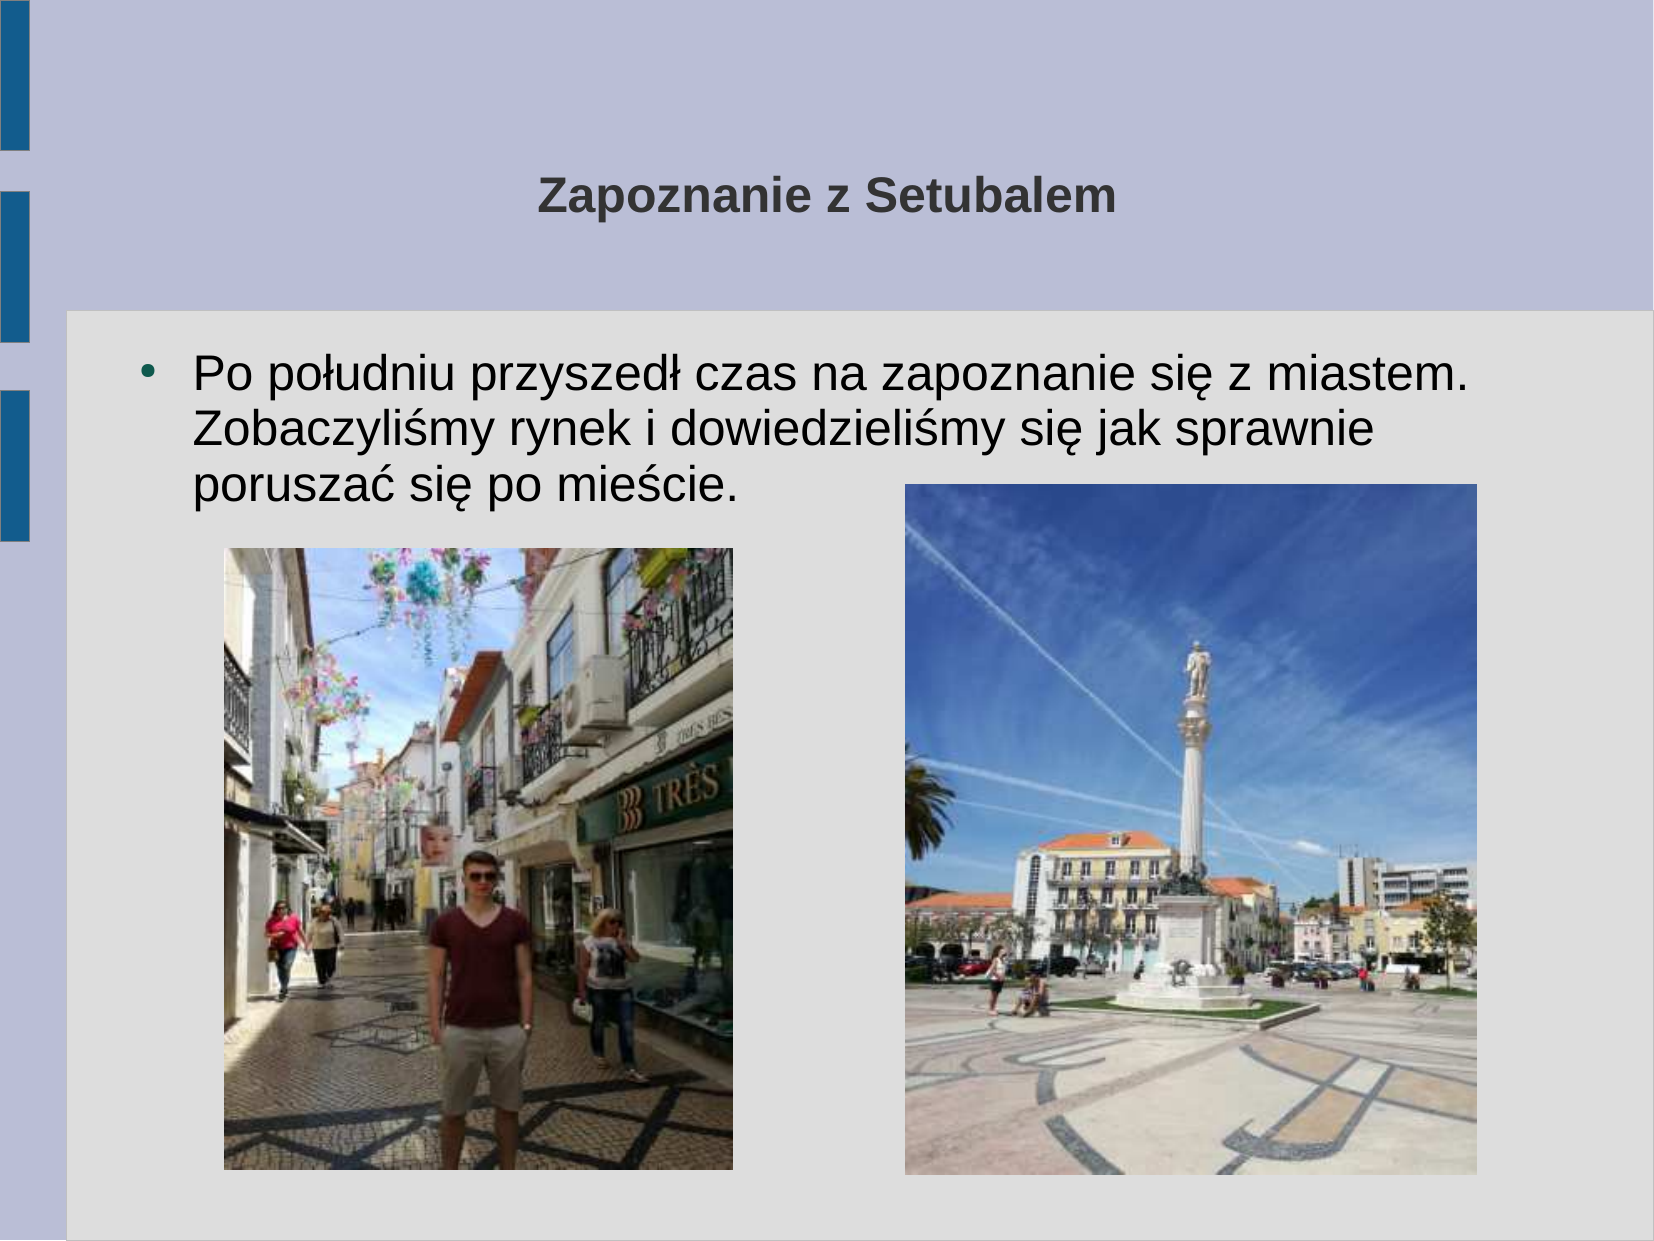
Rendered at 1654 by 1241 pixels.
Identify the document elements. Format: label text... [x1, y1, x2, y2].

picture [905, 484, 1477, 1175]
title Zapoznanie z Setubalem [121, 91, 1534, 299]
list Po południu przyszedł czas na zapoznanie się z miastem. Zobaczyliśmy rynek i dowiedzieliśmy się jak sprawnie poruszać się po mieście. [121, 344, 1534, 1127]
picture [224, 548, 733, 1170]
